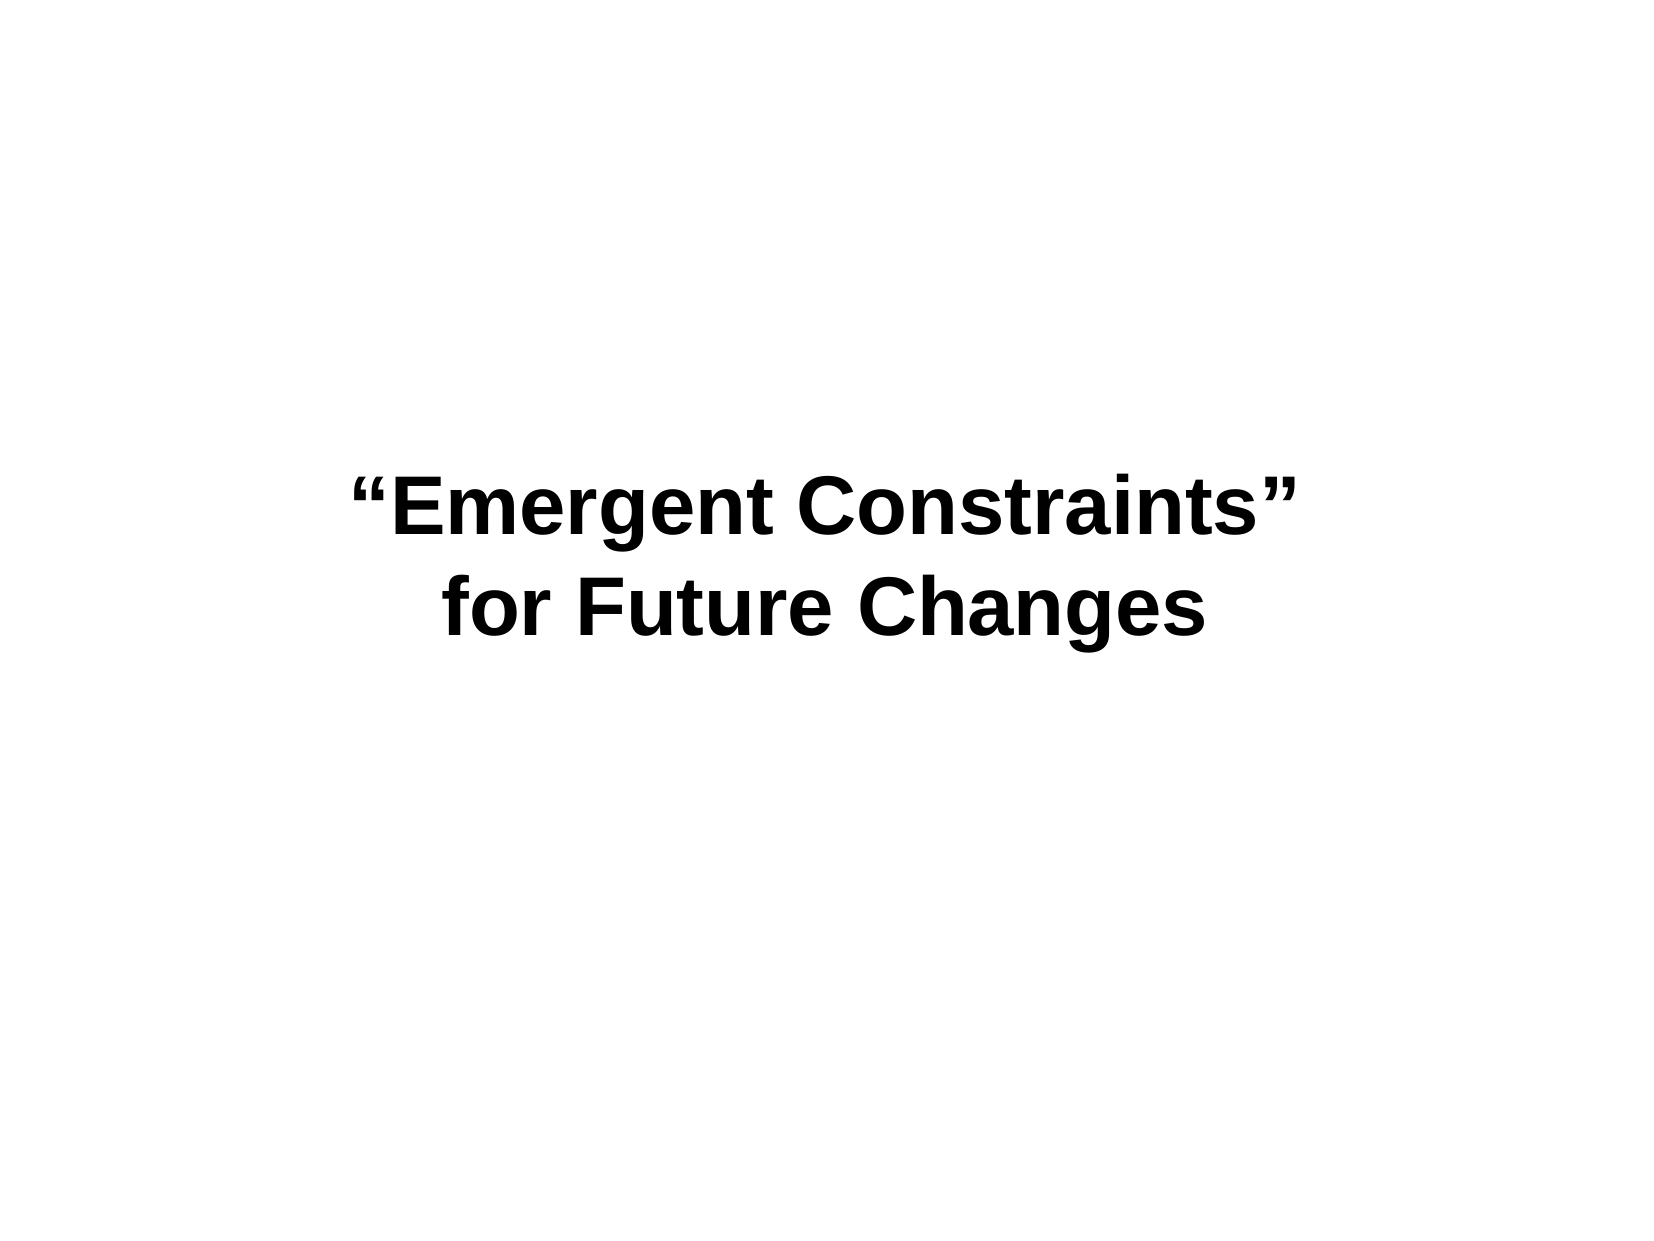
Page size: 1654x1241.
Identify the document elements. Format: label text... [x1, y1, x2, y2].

text_box “Emergent Constraints” for Future Changes [37, 451, 1613, 652]
